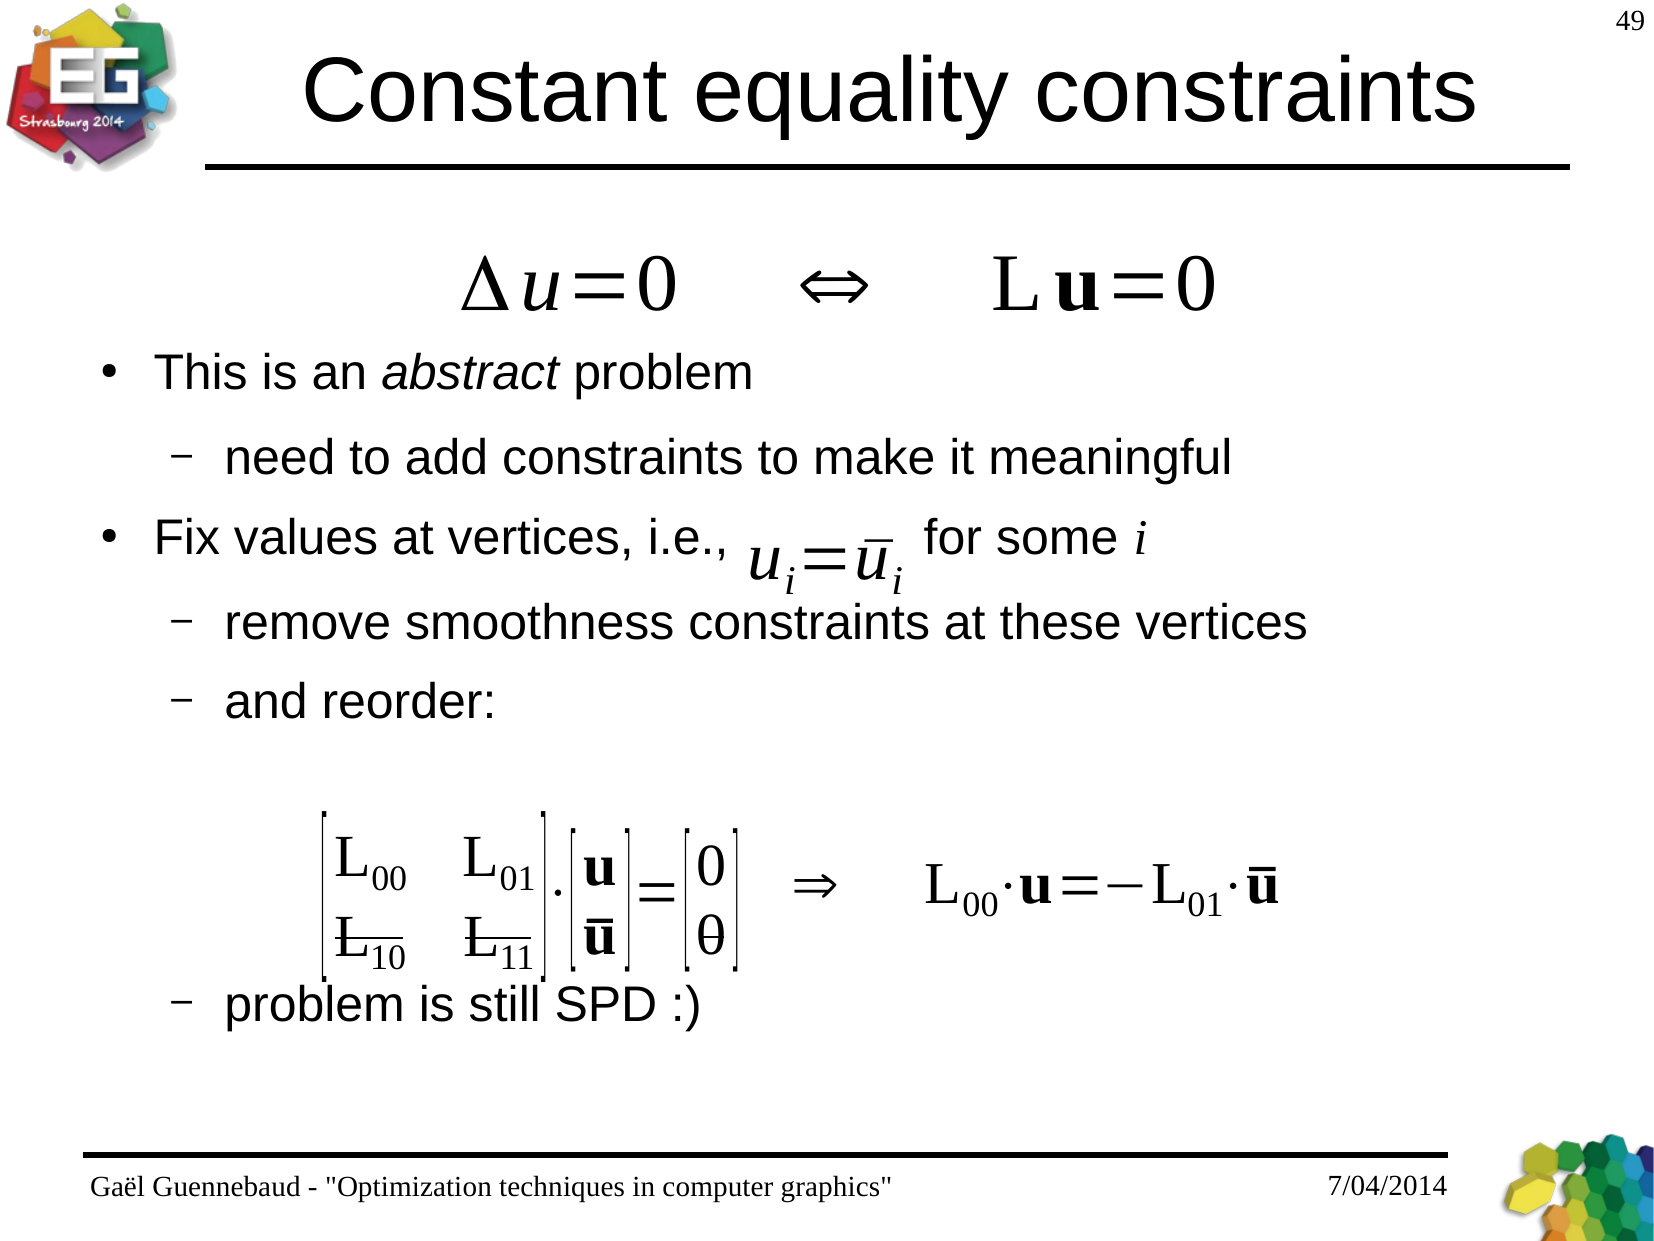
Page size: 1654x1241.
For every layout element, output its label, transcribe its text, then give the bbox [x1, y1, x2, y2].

title Constant equality constraints [210, 31, 1571, 148]
list This is an abstract problem need to add constraints to make it meaningful Fix values at vertices, i.e., for some i remove smoothness constraints at these vertices and reorder: problem is still SPD :) [82, 240, 1571, 1126]
chart [773, 850, 1287, 925]
picture [1499, 1128, 1654, 1241]
chart [740, 519, 911, 605]
chart [313, 808, 747, 986]
picture [0, 0, 180, 180]
chart [450, 238, 1225, 329]
